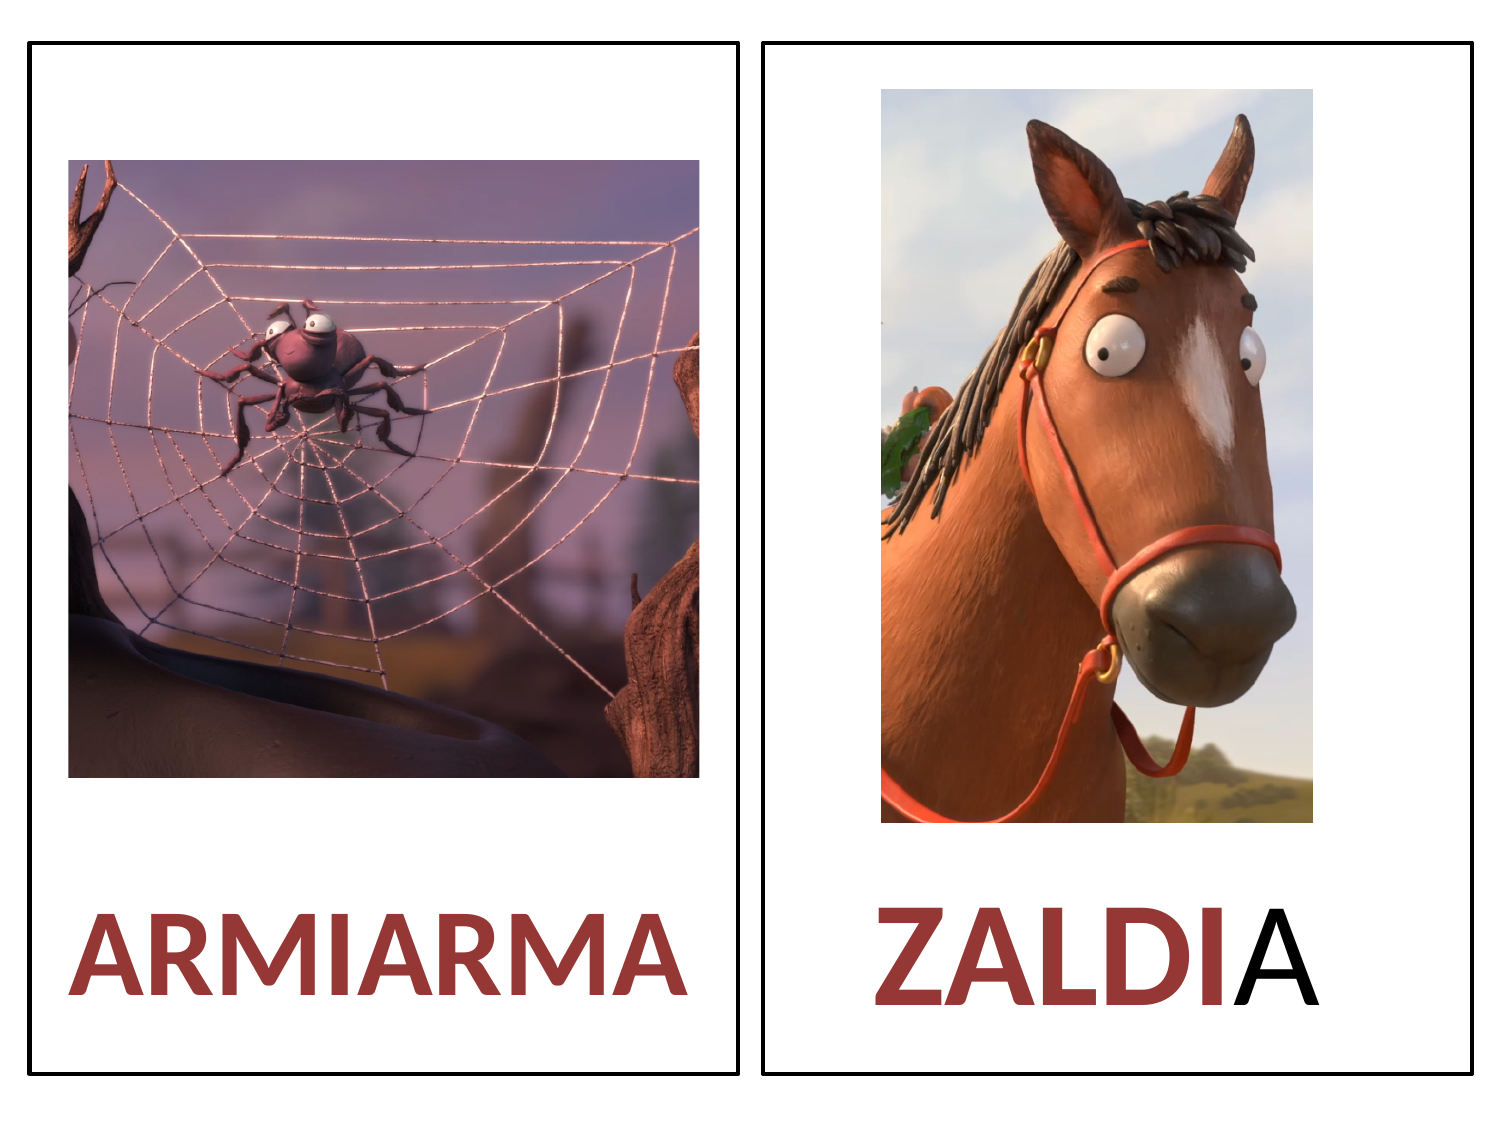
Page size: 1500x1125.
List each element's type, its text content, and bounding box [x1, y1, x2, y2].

text_box ARMIARMA [53, 863, 704, 1028]
picture [881, 89, 1313, 823]
text_box ZALDIA [858, 847, 1335, 1043]
picture [68, 160, 700, 778]
